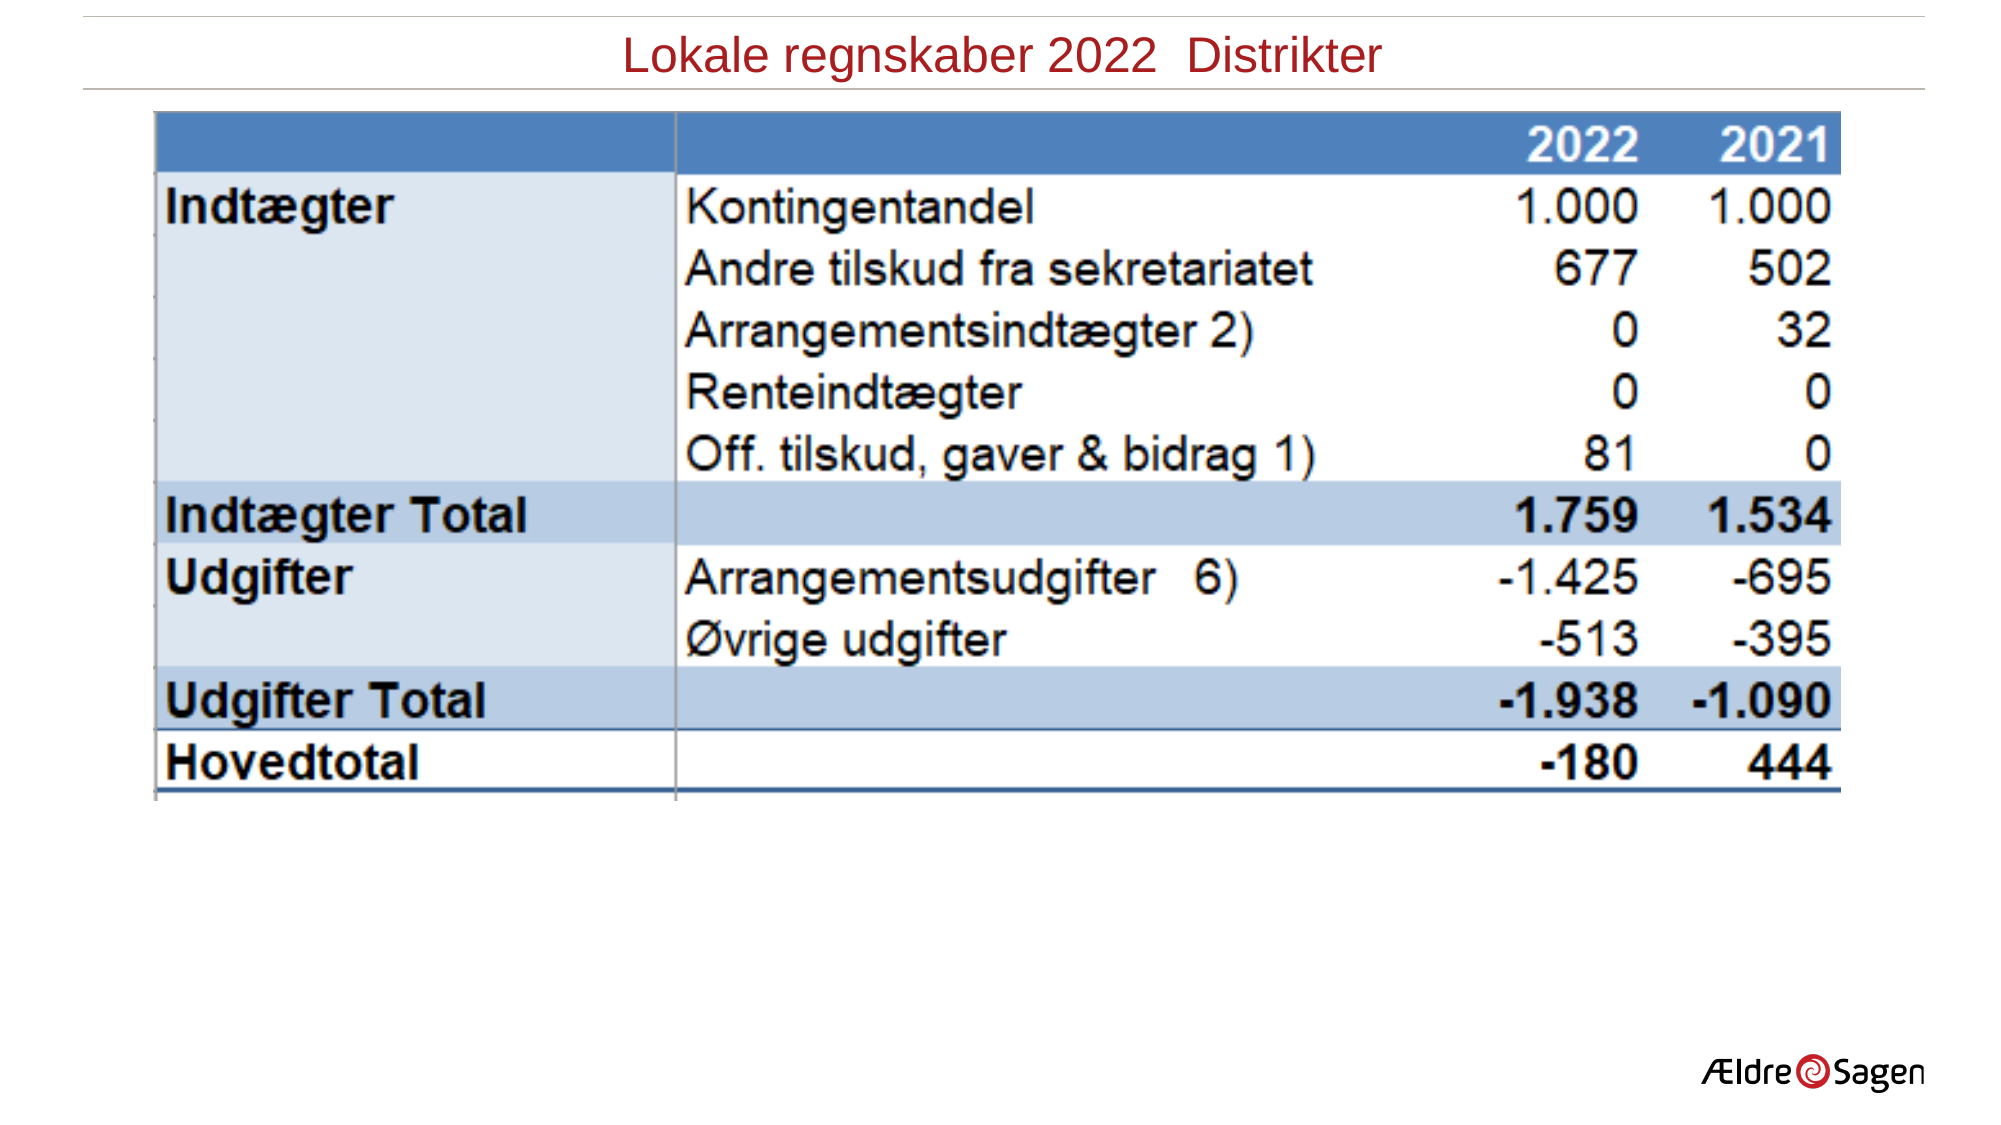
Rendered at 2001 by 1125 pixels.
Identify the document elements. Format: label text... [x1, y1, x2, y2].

picture [153, 111, 1841, 801]
text_box Lokale regnskaber 2022 Distrikter [82, 14, 1925, 92]
